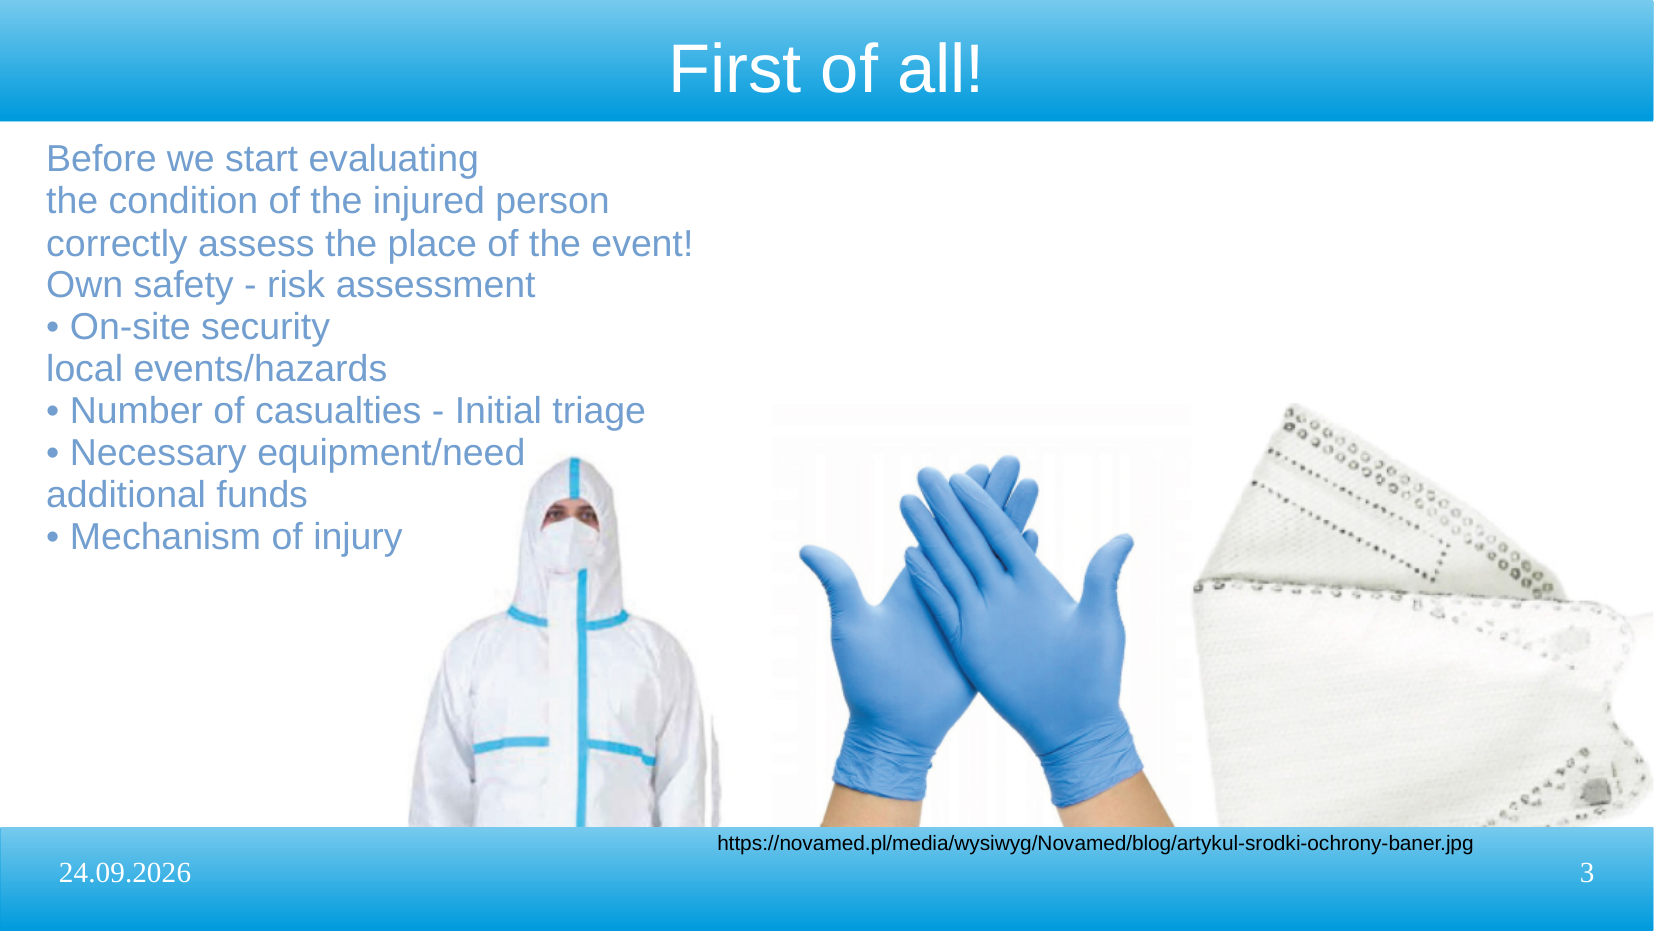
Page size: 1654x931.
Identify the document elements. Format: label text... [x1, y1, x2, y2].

text_box https://novamed.pl/media/wysiwyg/Novamed/blog/artykul-srodki-ochrony-baner.jpg [702, 824, 1506, 882]
picture [630, 405, 641, 411]
picture [386, 405, 397, 411]
picture [383, 403, 1654, 827]
picture [588, 413, 598, 421]
picture [384, 447, 395, 453]
text_box Before we start evaluating the condition of the injured person correctly assess the place of the event! Own safety - risk assessment • On-site security local events/hazards • Number of casualties - Initial triage • Necessary equipment/need additional funds • Mechanism of injury [31, 88, 709, 272]
picture [609, 405, 619, 421]
title First of all! [59, 29, 1595, 108]
picture [518, 413, 528, 421]
